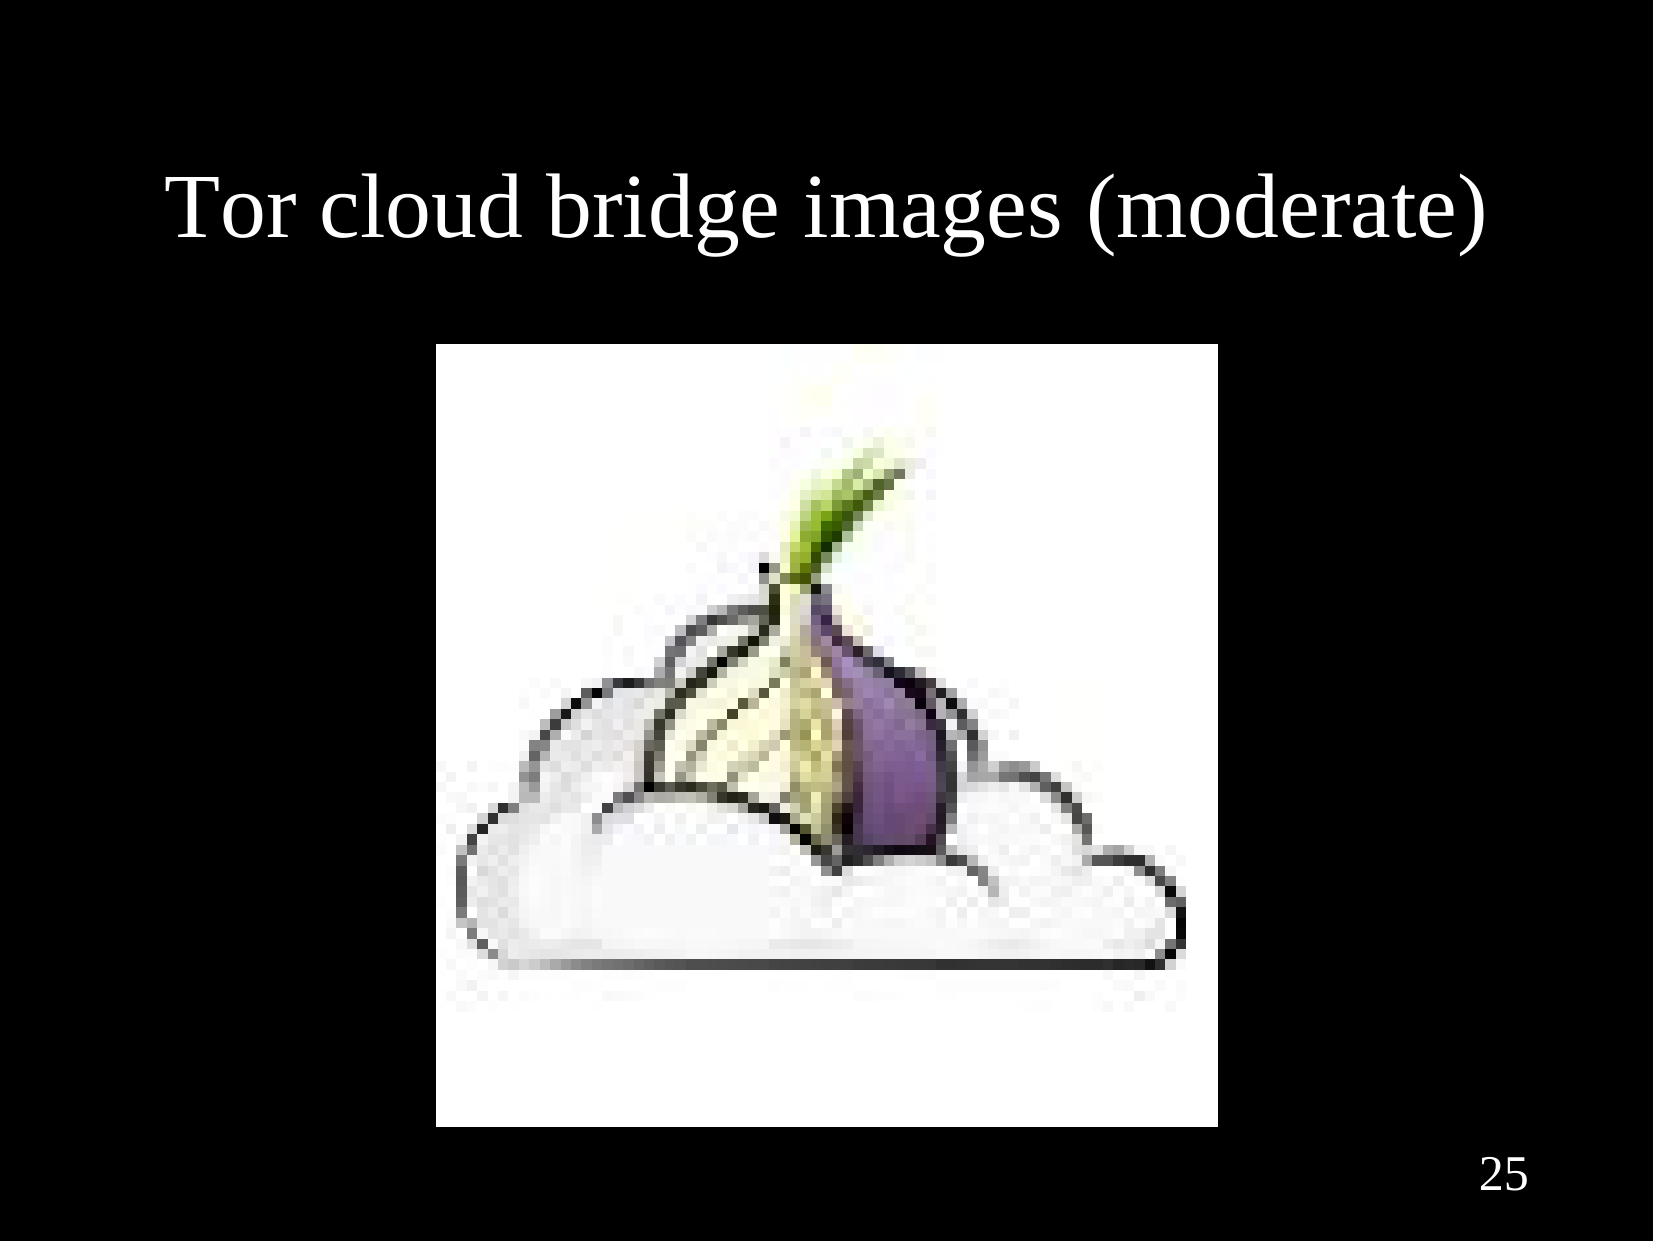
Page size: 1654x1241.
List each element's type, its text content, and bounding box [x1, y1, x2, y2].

title Tor cloud bridge images (moderate) [121, 102, 1534, 311]
picture [436, 344, 1218, 1127]
